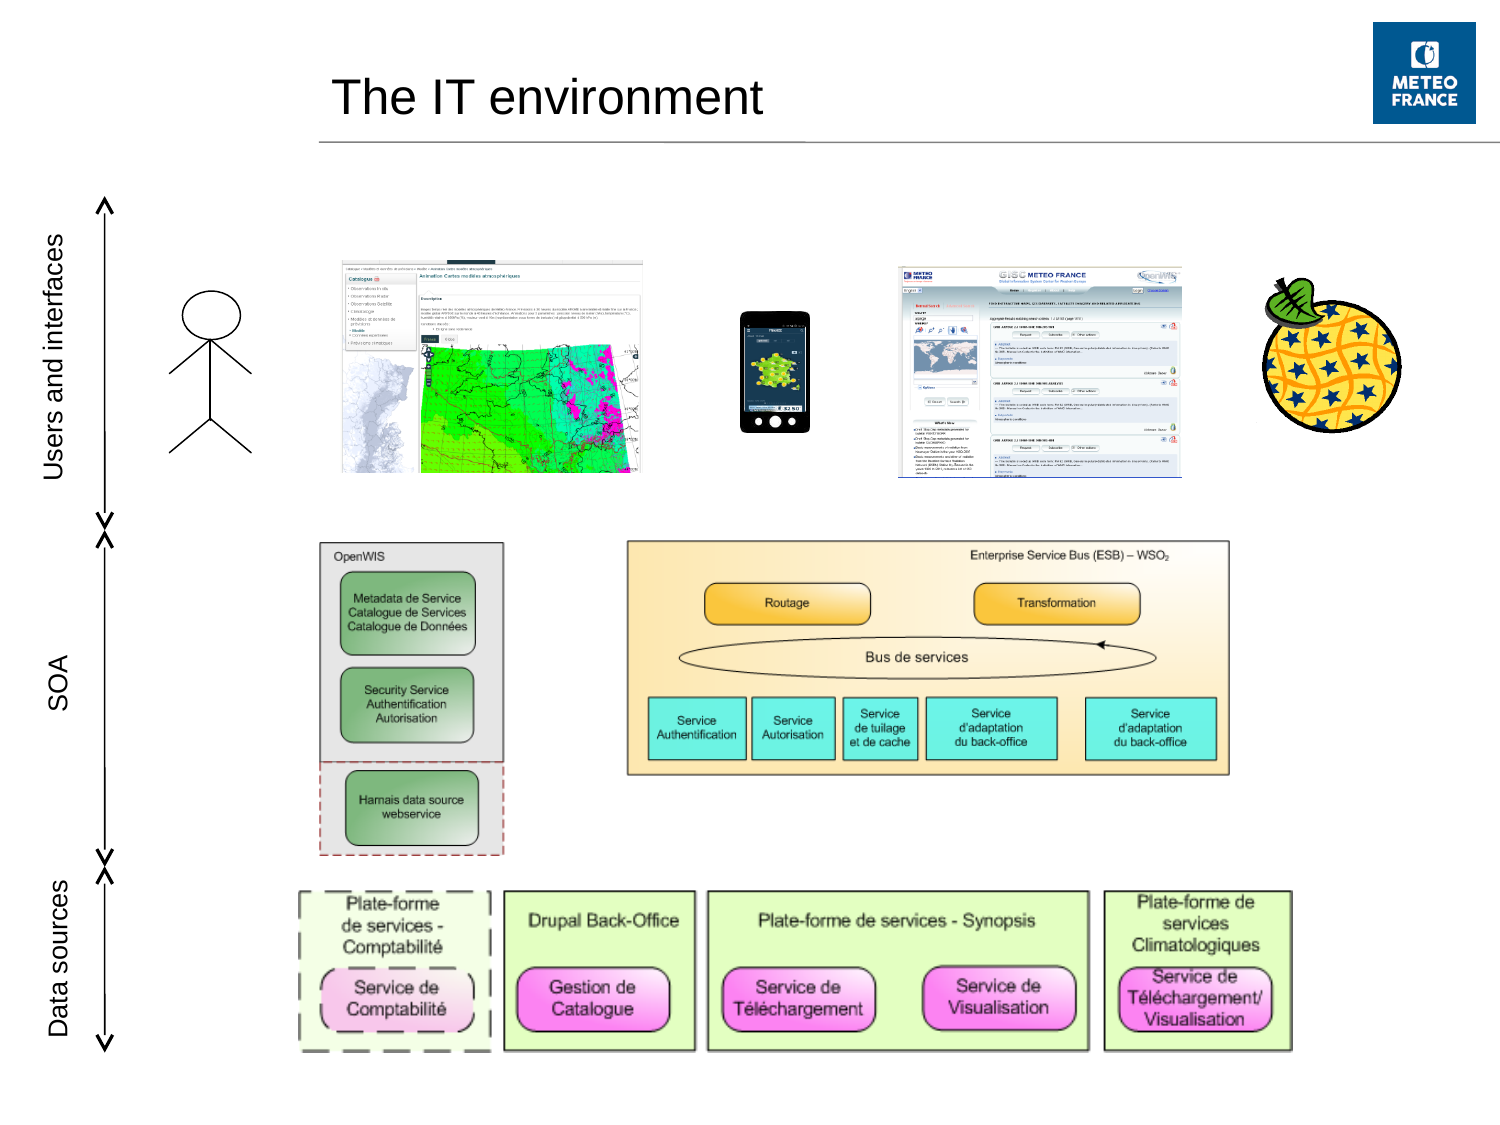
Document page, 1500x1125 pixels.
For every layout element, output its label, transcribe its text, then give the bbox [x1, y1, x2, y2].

picture [740, 311, 810, 433]
text_box SOA [32, 640, 81, 728]
picture [340, 260, 643, 473]
text_box Data sources [32, 864, 81, 1054]
picture [166, 288, 255, 456]
picture [1373, 22, 1476, 62]
title The IT environment [316, 62, 1500, 137]
text_box Users and interfaces [28, 219, 76, 497]
picture [319, 540, 1230, 856]
picture [1222, 262, 1442, 471]
picture [298, 889, 1293, 1053]
picture [898, 266, 1182, 478]
